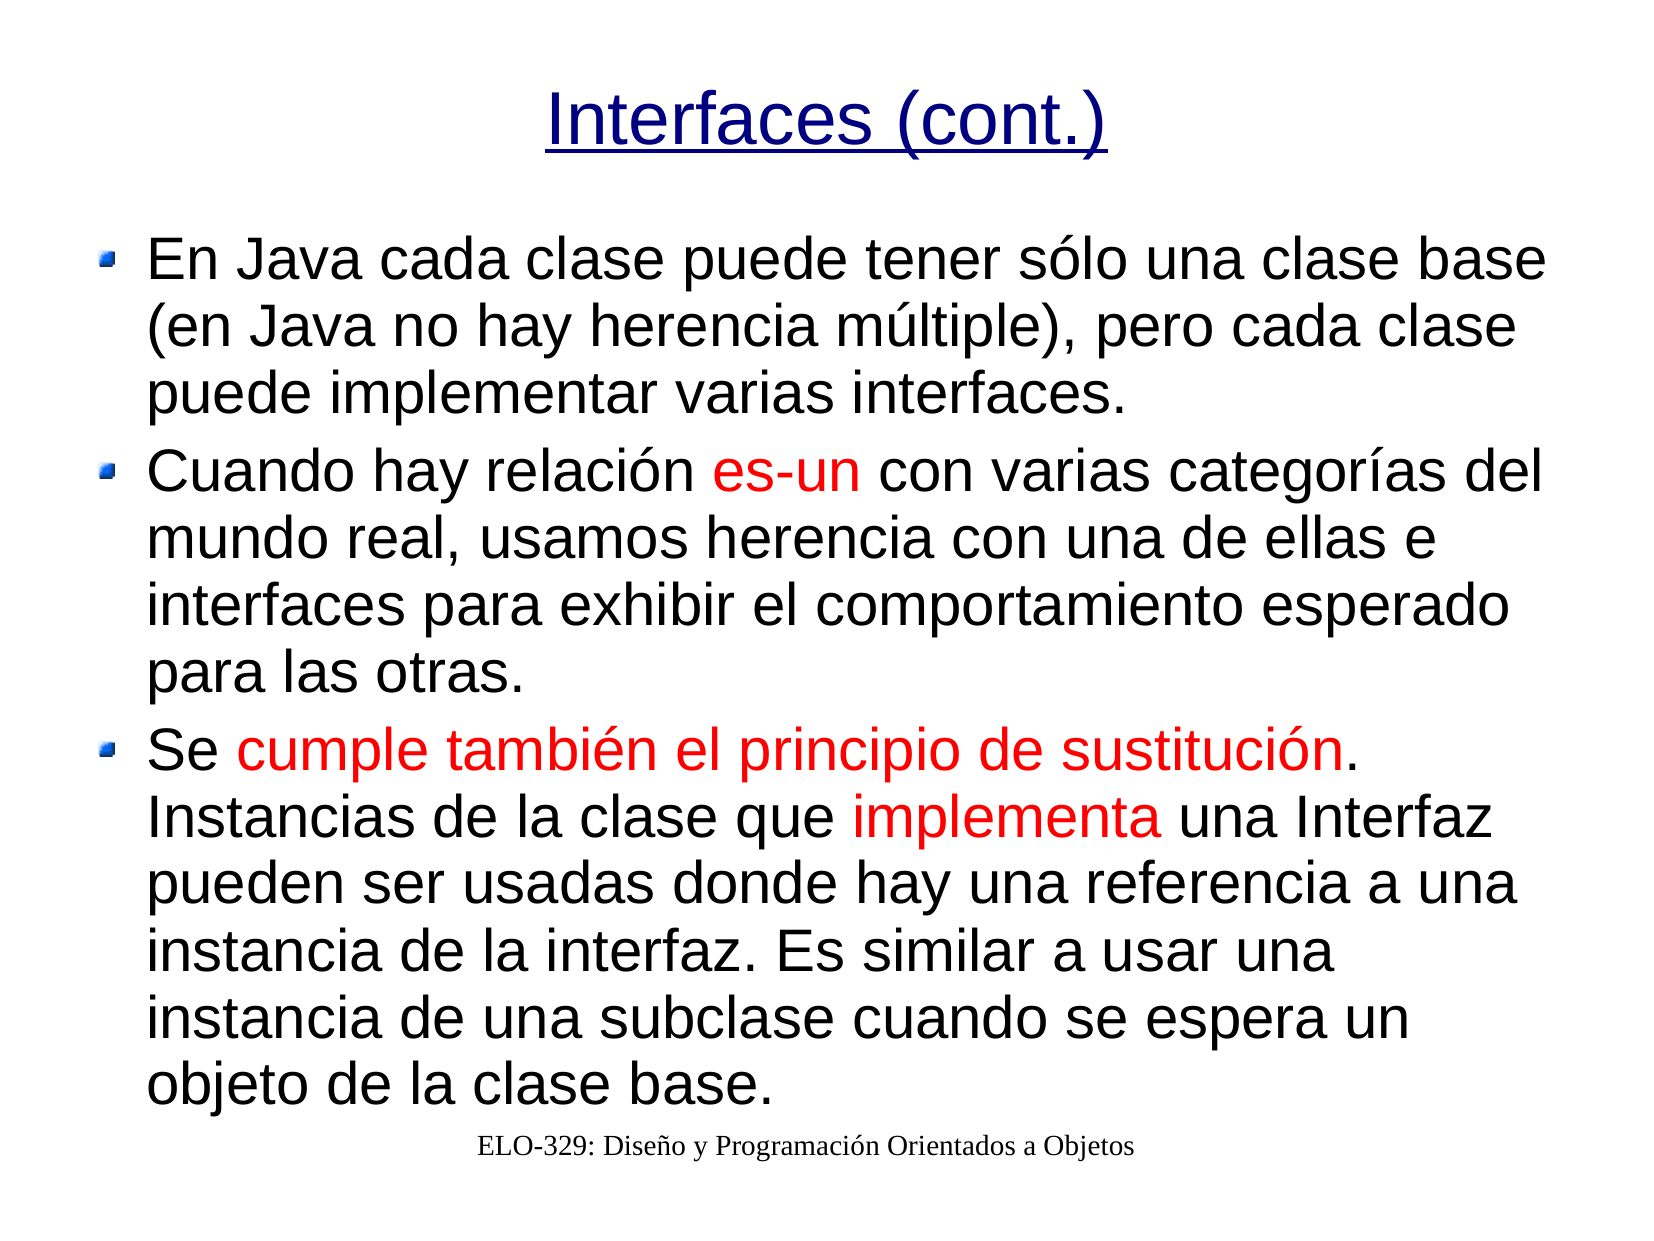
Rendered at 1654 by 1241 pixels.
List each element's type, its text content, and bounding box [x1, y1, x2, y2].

title Interfaces (cont.)‏ [82, 49, 1571, 188]
list En Java cada clase puede tener sólo una clase base (en Java no hay herencia múltiple), pero cada clase puede implementar varias interfaces. Cuando hay relación es-un con varias categorías del mundo real, usamos herencia con una de ellas e interfaces para exhibir el comportamiento esperado para las otras. Se cumple también el principio de sustitución. Instancias de la clase que implementa una Interfaz pueden ser usadas donde hay una referencia a una instancia de la interfaz. Es similar a usar una instancia de una subclase cuando se espera un objeto de la clase base. [82, 225, 1571, 1126]
